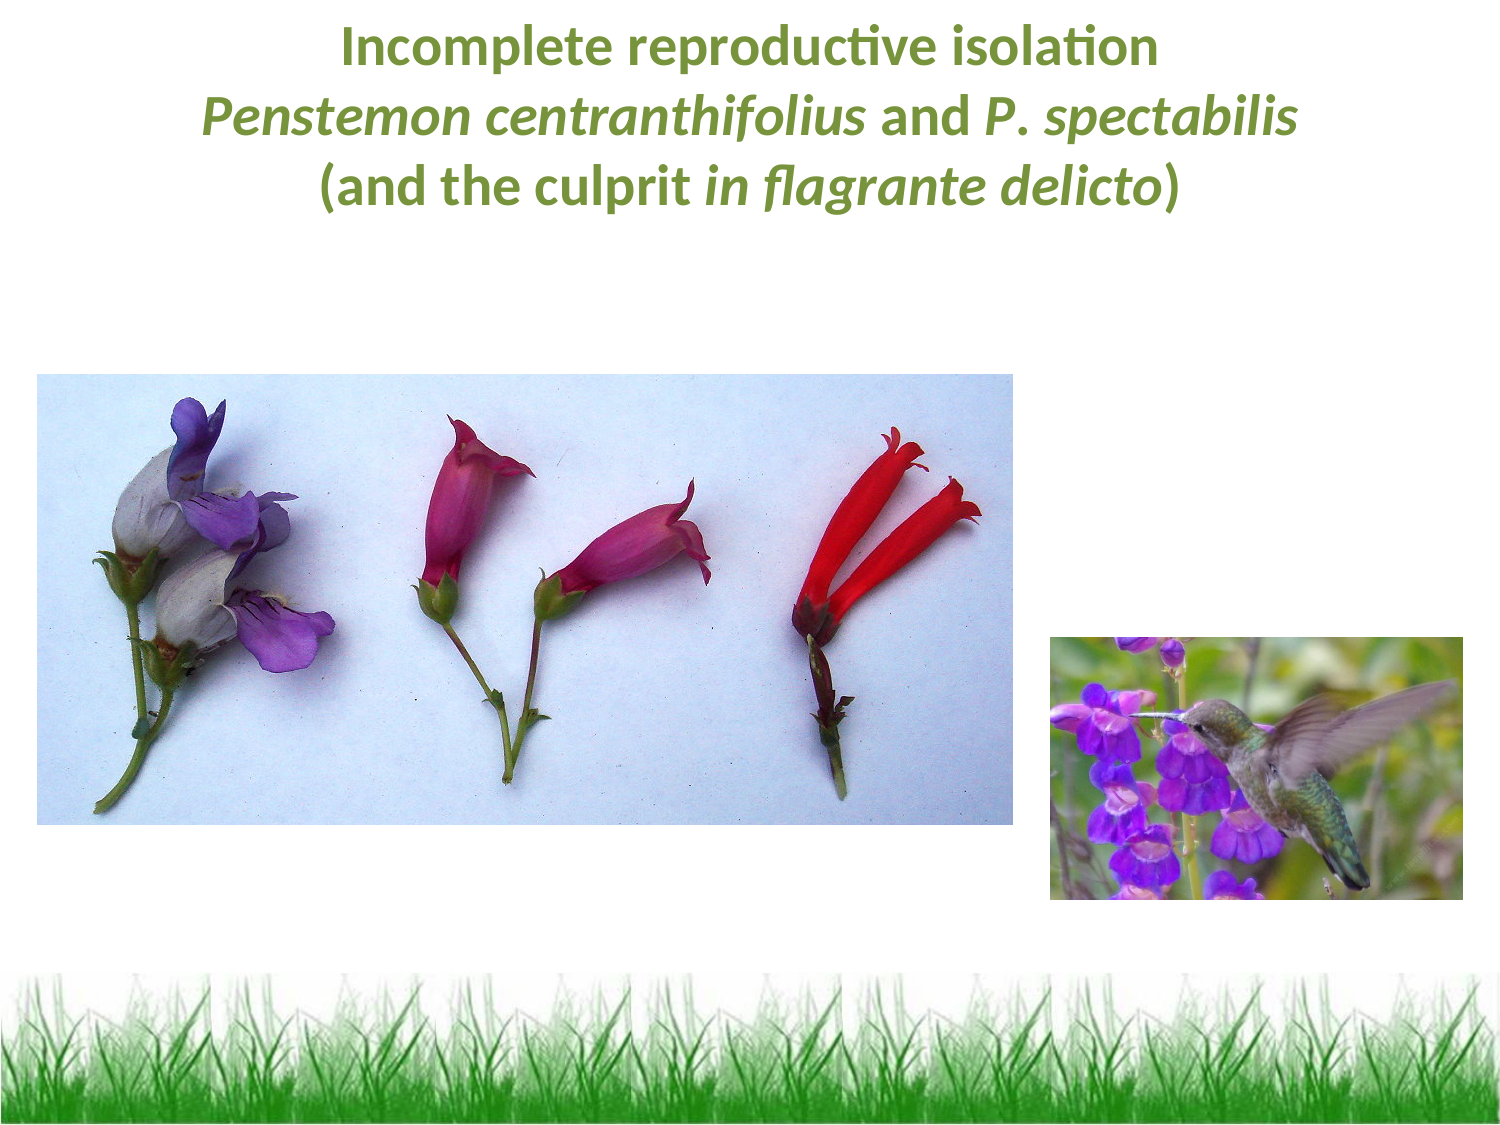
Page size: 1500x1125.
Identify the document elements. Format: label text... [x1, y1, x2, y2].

title Incomplete reproductive isolation Penstemon centranthifolius and P. spectabilis (and the culprit in flagrante delicto) [75, 0, 1426, 225]
picture [0, 972, 1500, 1125]
picture [1050, 637, 1463, 901]
picture [37, 374, 1013, 826]
